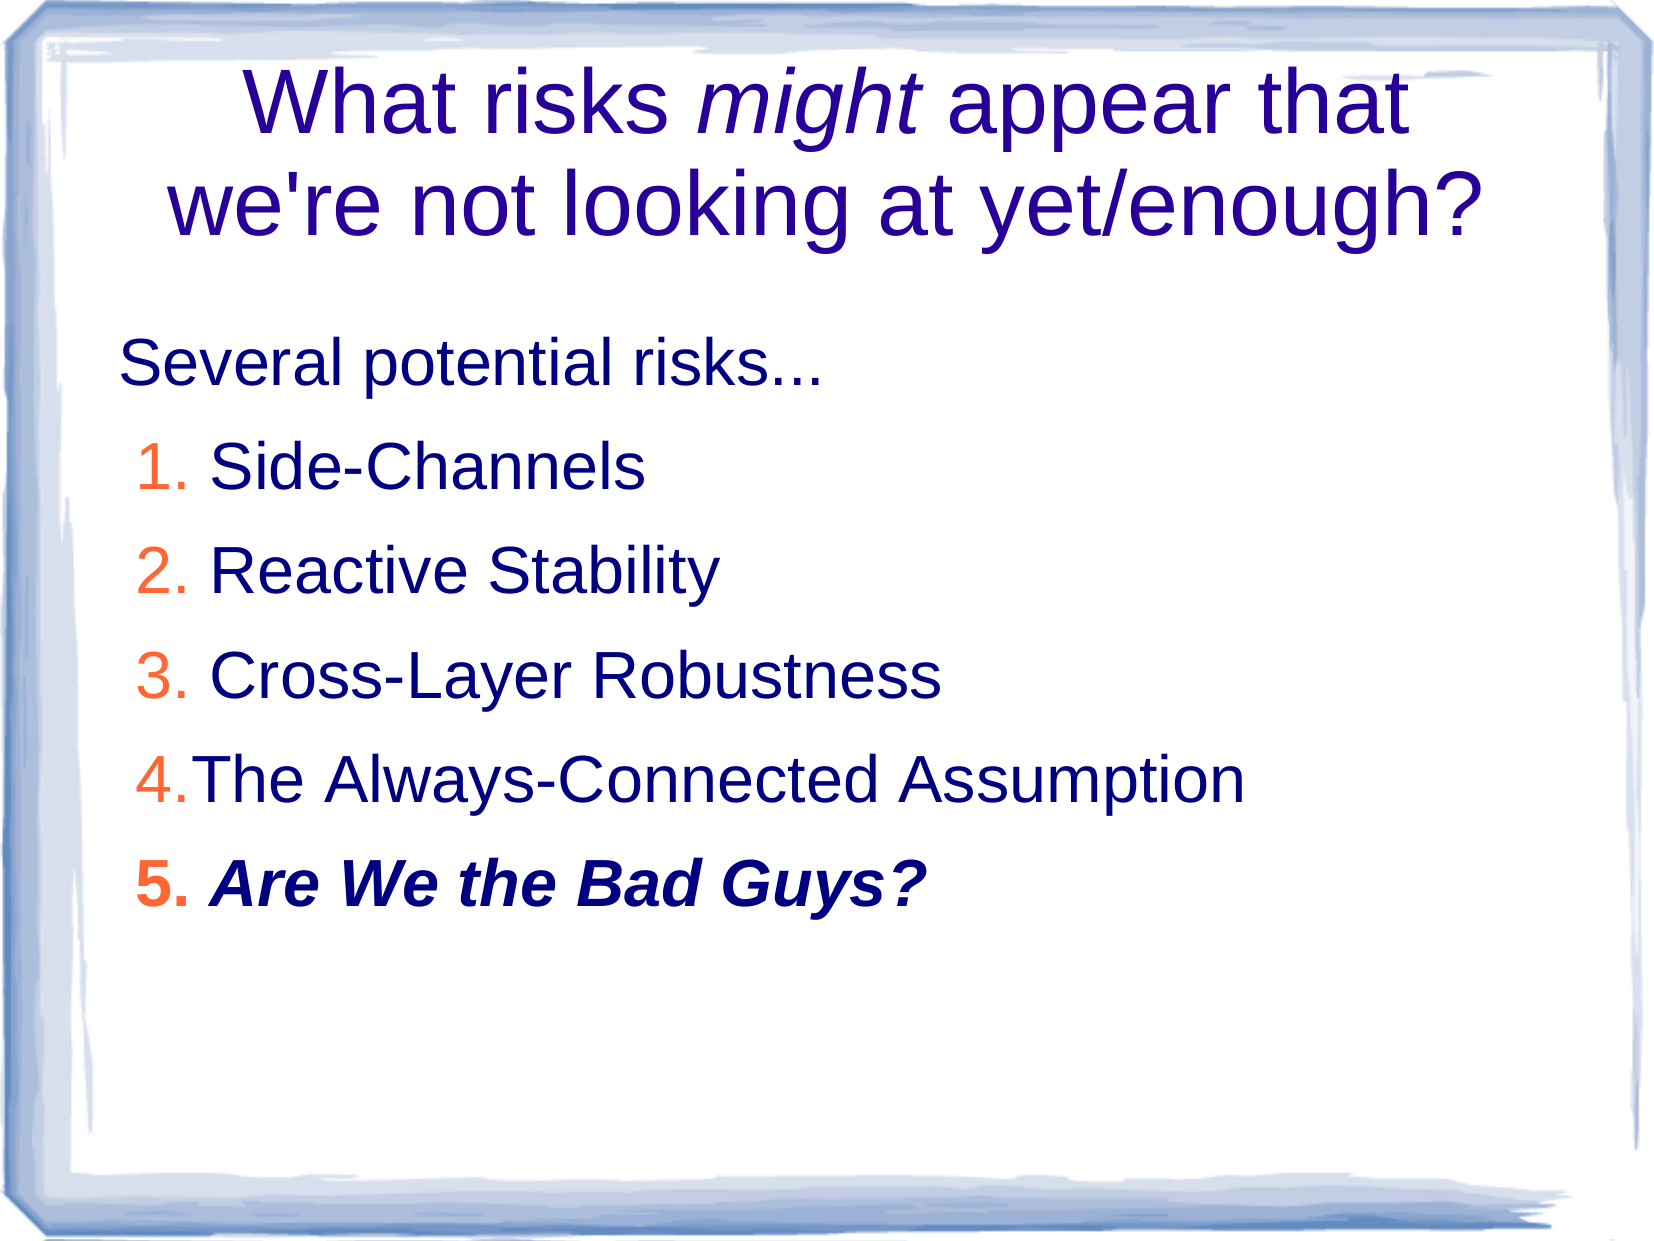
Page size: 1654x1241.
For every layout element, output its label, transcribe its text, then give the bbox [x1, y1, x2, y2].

title What risks might appear that we're not looking at yet/enough? [82, 49, 1571, 257]
picture [0, 0, 1654, 1241]
list Several potential risks... Side-Channels Reactive Stability Cross-Layer Robustness The Always-Connected Assumption Are We the Bad Guys? [118, 324, 1571, 1004]
